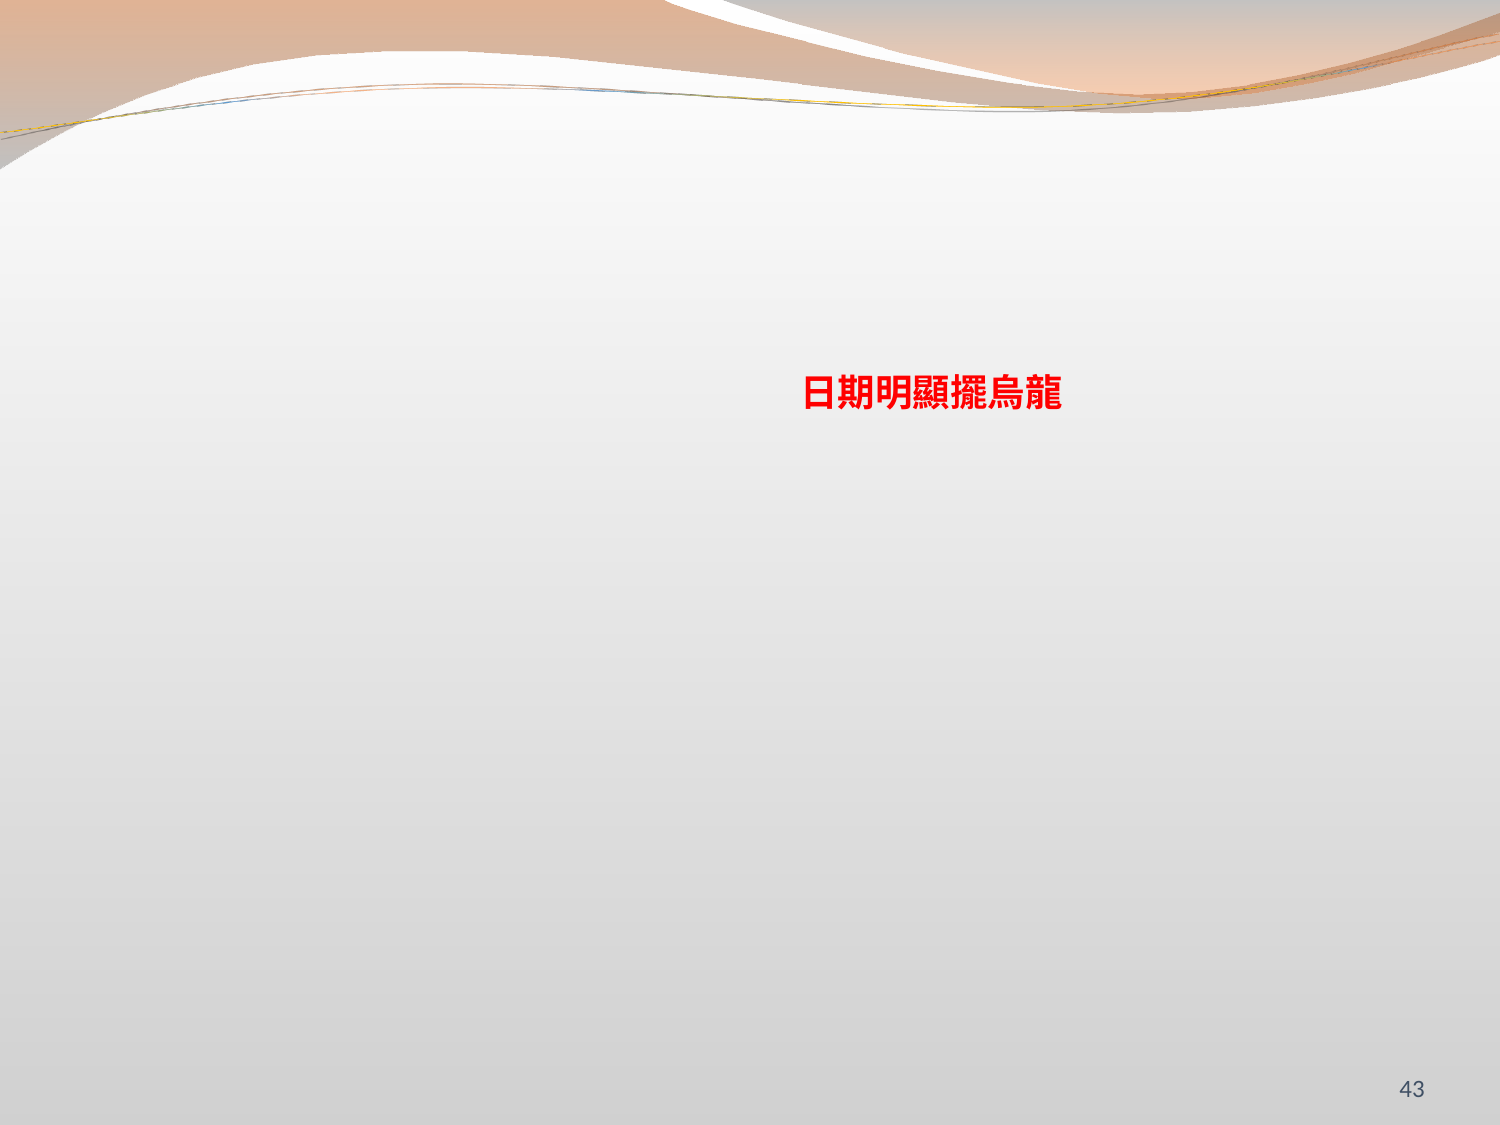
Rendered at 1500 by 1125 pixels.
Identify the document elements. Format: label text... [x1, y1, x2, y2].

text_box 日期明顯擺烏龍 [785, 361, 1105, 423]
picture [0, 0, 1500, 1125]
